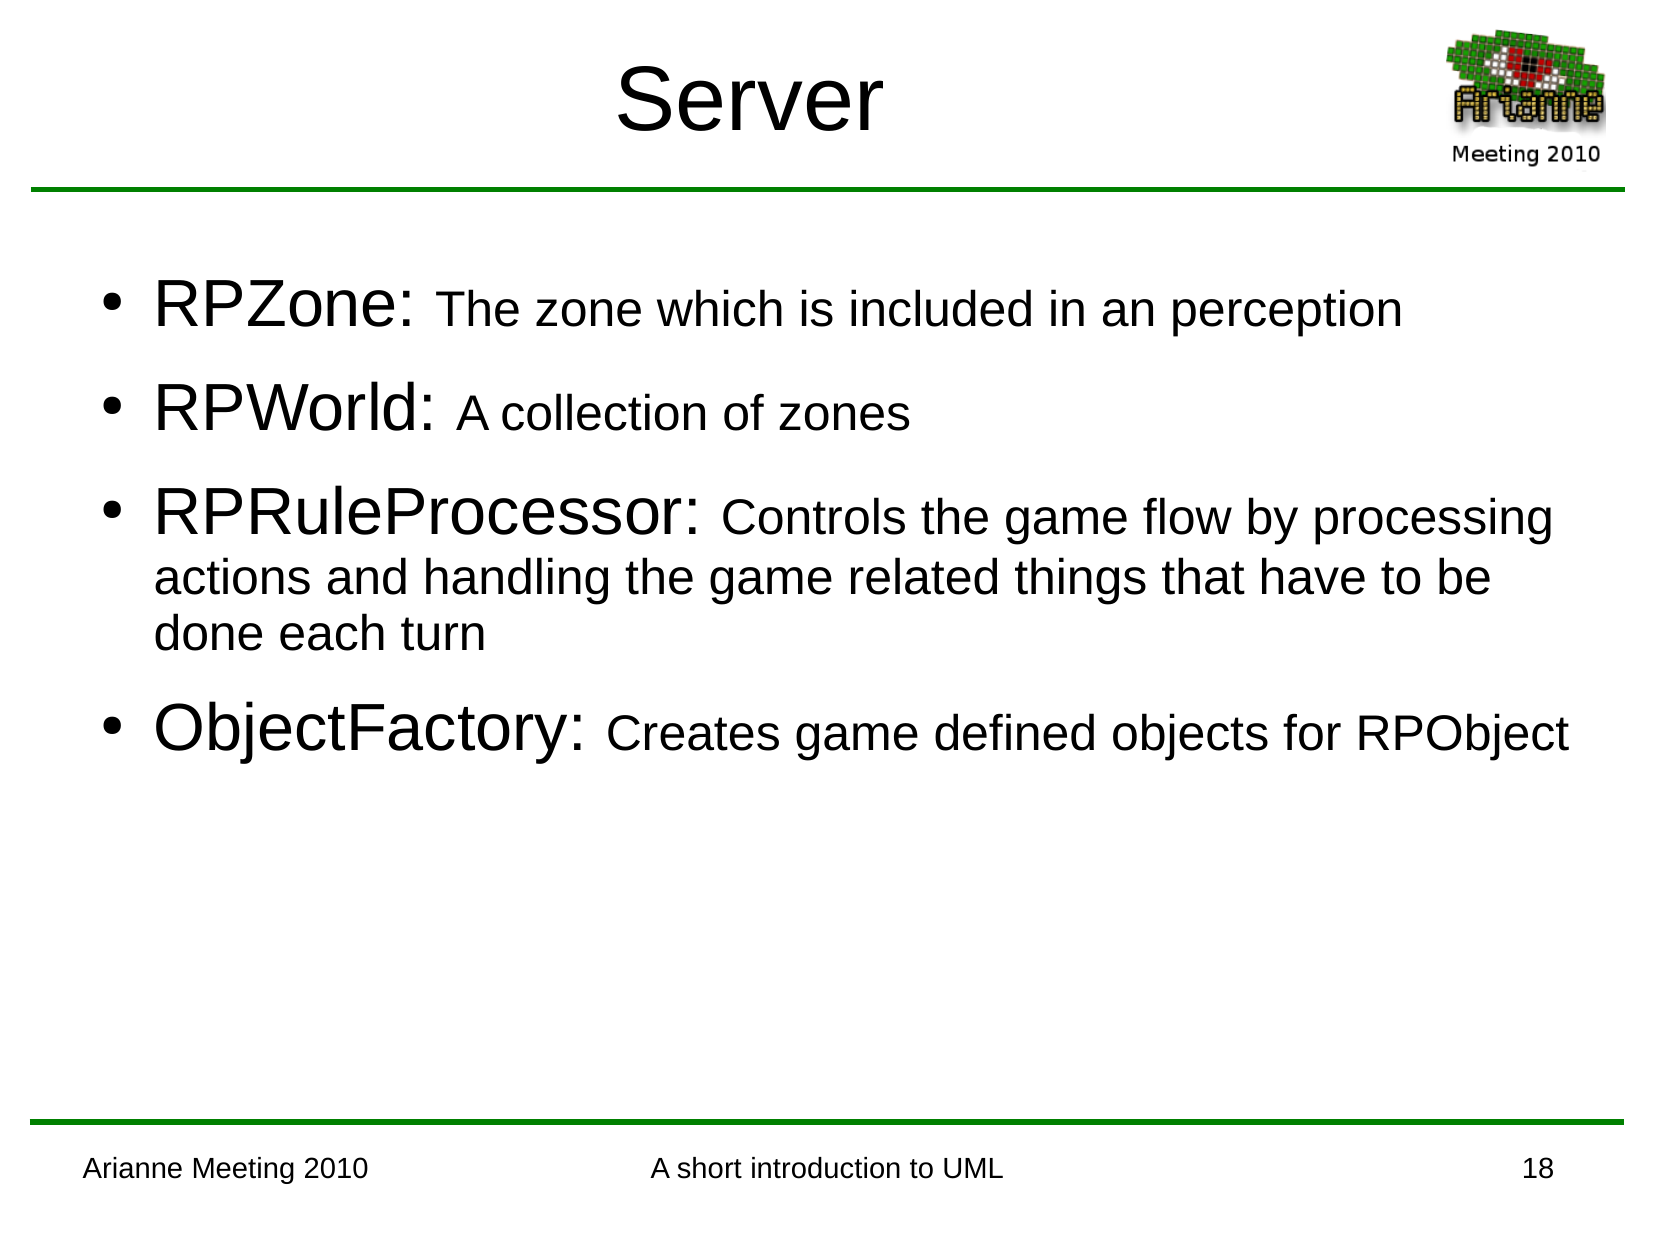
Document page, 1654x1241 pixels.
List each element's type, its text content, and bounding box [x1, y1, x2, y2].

list RPZone: The zone which is included in an perception RPWorld: A collection of zones RPRuleProcessor: Controls the game flow by processing actions and handling the game related things that have to be done each turn ObjectFactory: Creates game defined objects for RPObject [82, 265, 1571, 1109]
picture [1446, 29, 1606, 178]
title Server [82, 47, 1418, 150]
